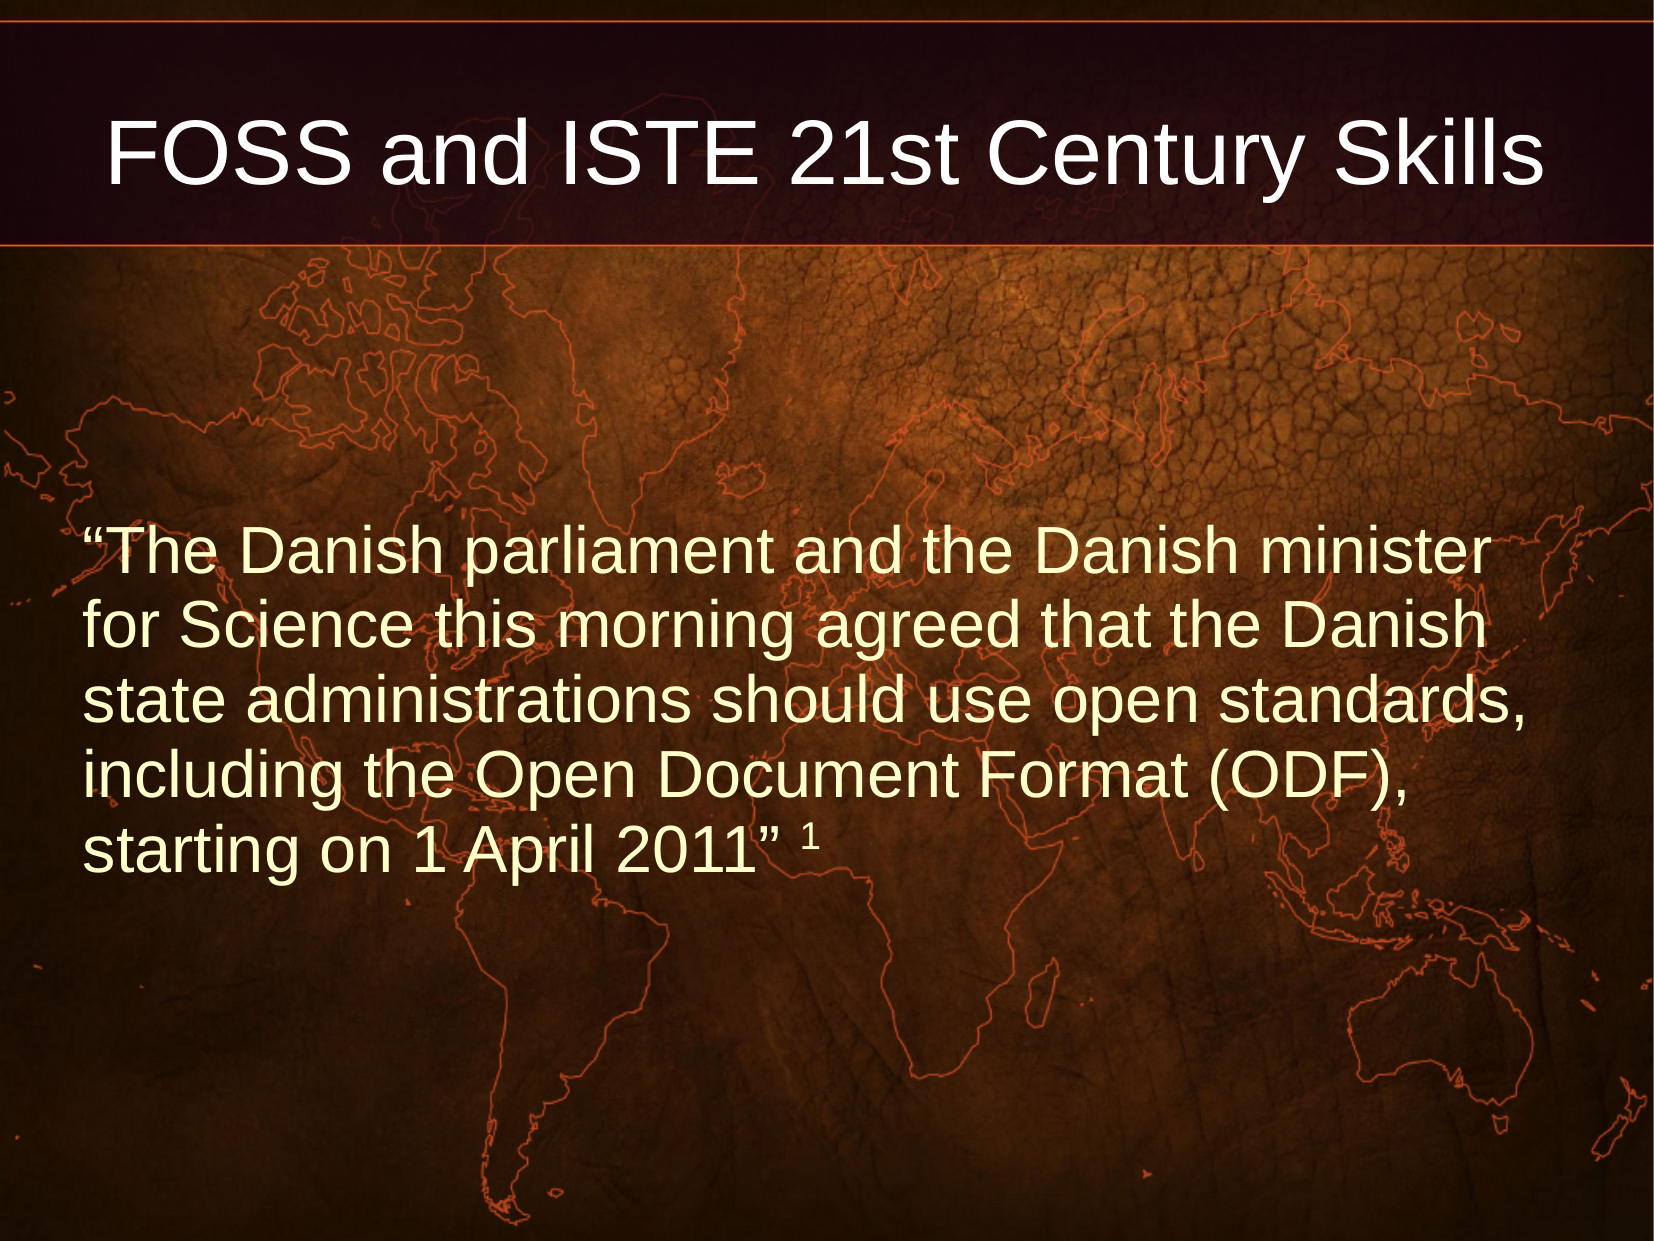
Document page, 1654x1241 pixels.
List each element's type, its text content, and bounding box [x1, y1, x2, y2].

title FOSS and ISTE 21st Century Skills [82, 49, 1571, 257]
picture [0, 0, 1654, 1241]
subtitle “The Danish parliament and the Danish minister for Science this morning agreed that the Danish state administrations should use open standards, including the Open Document Format (ODF), starting on 1 April 2011” 1 [82, 290, 1571, 1109]
